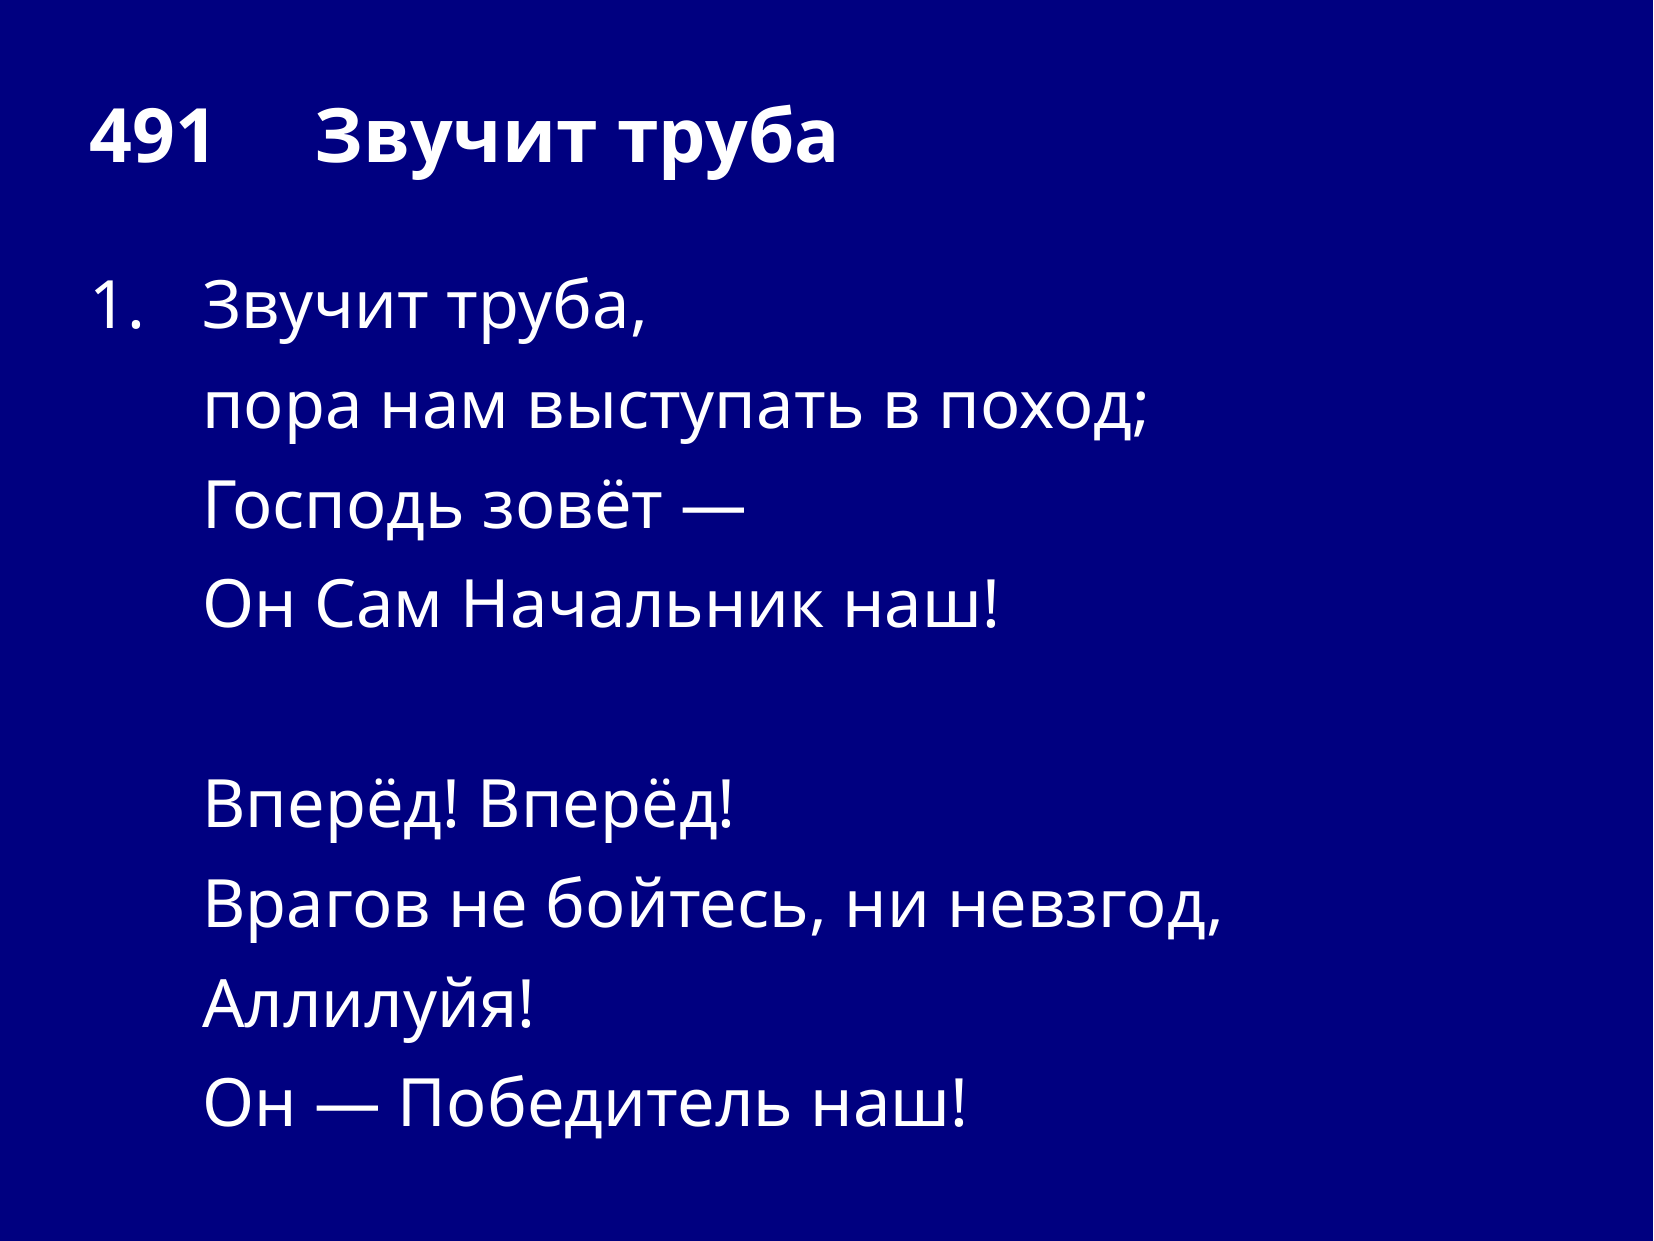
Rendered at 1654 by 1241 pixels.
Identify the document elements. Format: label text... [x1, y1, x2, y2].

text_box 1. Звучит труба, пора нам выступать в поход; Господь зовёт ― Он Сам Начальник наш! Вперёд! Вперёд! Врагов не бойтесь, ни невзгод, Аллилуйя! Он ― Победитель наш! [75, 188, 1576, 1163]
text_box 491 Звучит труба [75, 75, 1576, 188]
